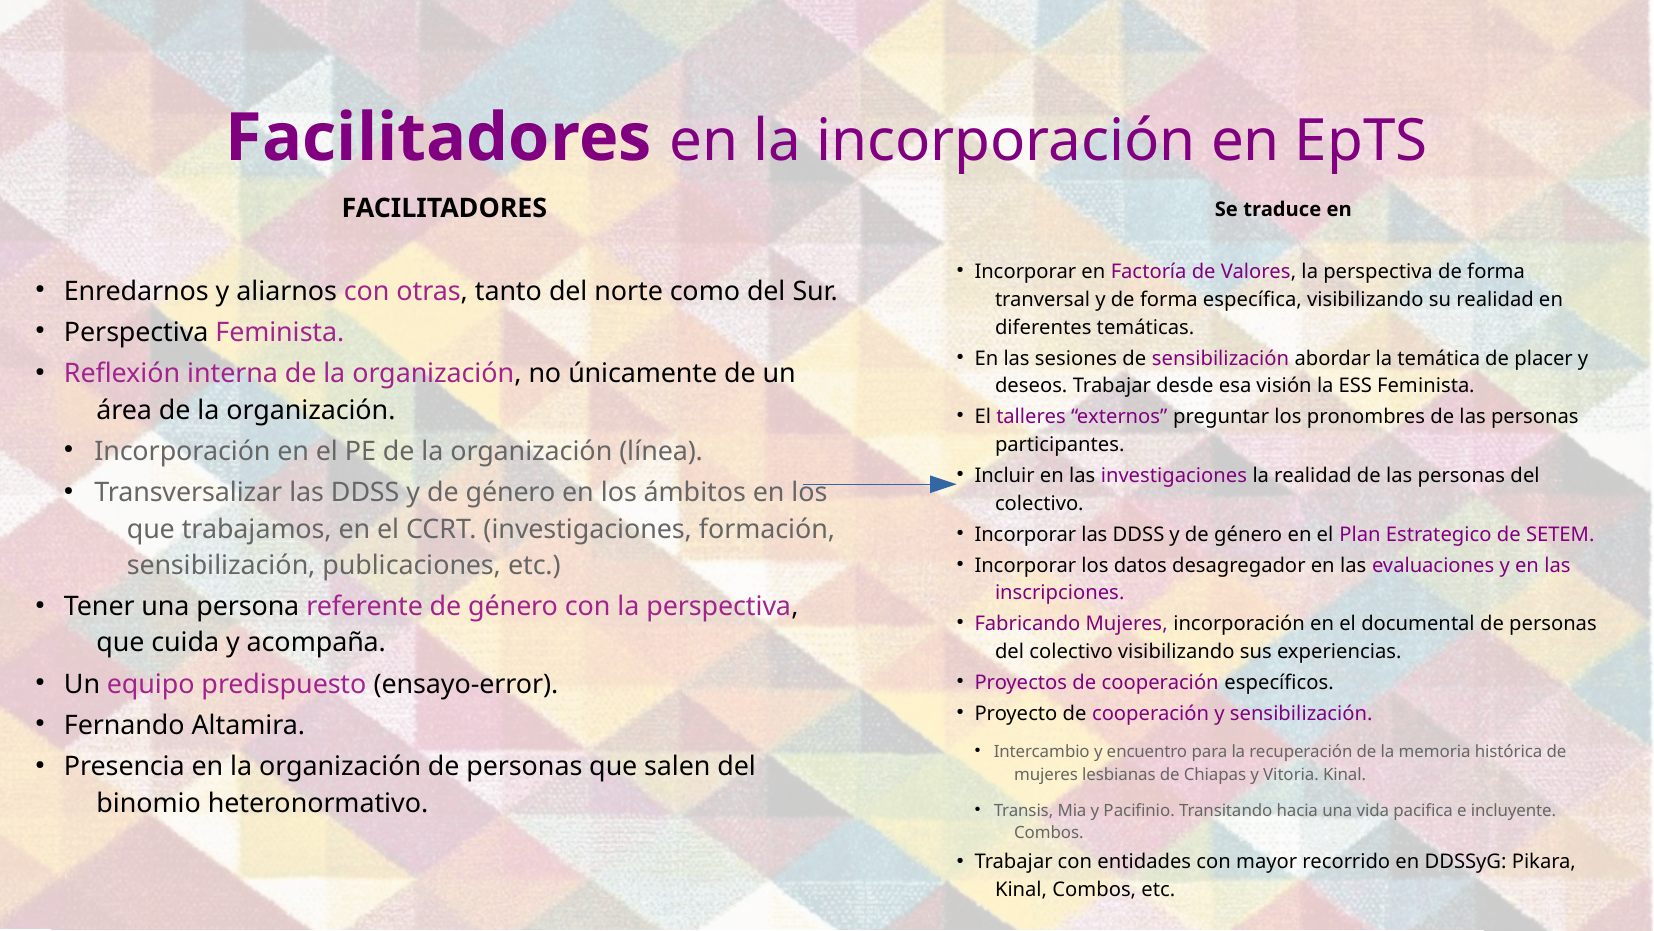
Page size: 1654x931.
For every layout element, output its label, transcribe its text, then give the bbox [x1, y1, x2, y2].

title Facilitadores en la incorporación en EpTS [82, 48, 1571, 221]
picture [0, 0, 1654, 931]
list Se traduce en Incorporar en Factoría de Valores, la perspectiva de forma tranversal y de forma específica, visibilizando su realidad en diferentes temáticas. En las sesiones de sensibilización abordar la temática de placer y deseos. Trabajar desde esa visión la ESS Feminista. El talleres “externos” preguntar los pronombres de las personas participantes. Incluir en las investigaciones la realidad de las personas del colectivo. Incorporar las DDSS y de género en el Plan Estrategico de SETEM. Incorporar los datos desagregador en las evaluaciones y en las inscripciones. Fabricando Mujeres, incorporación en el documental de personas del colectivo visibilizando sus experiencias. Proyectos de cooperación específicos. Proyecto de cooperación y sensibilización. Intercambio y encuentro para la recuperación de la memoria histórica de mujeres lesbianas de Chiapas y Vitoria. Kinal. Transis, Mia y Pacifinio. Transitando hacia una vida pacifica e incluyente. Combos. Trabajar con entidades con mayor recorrido en DDSSyG: Pikara, Kinal, Combos, etc. [956, 194, 1601, 922]
list FACILITADORES Enredarnos y aliarnos con otras, tanto del norte como del Sur. Perspectiva Feminista. Reflexión interna de la organización, no únicamente de un área de la organización. Incorporación en el PE de la organización (línea). Transversalizar las DDSS y de género en los ámbitos en los que trabajamos, en el CCRT. (investigaciones, formación, sensibilización, publicaciones, etc.) Tener una persona referente de género con la perspectiva, que cuida y acompaña. Un equipo predispuesto (ensayo-error). Fernando Altamira. Presencia en la organización de personas que salen del binomio heteronormativo. [35, 188, 839, 869]
